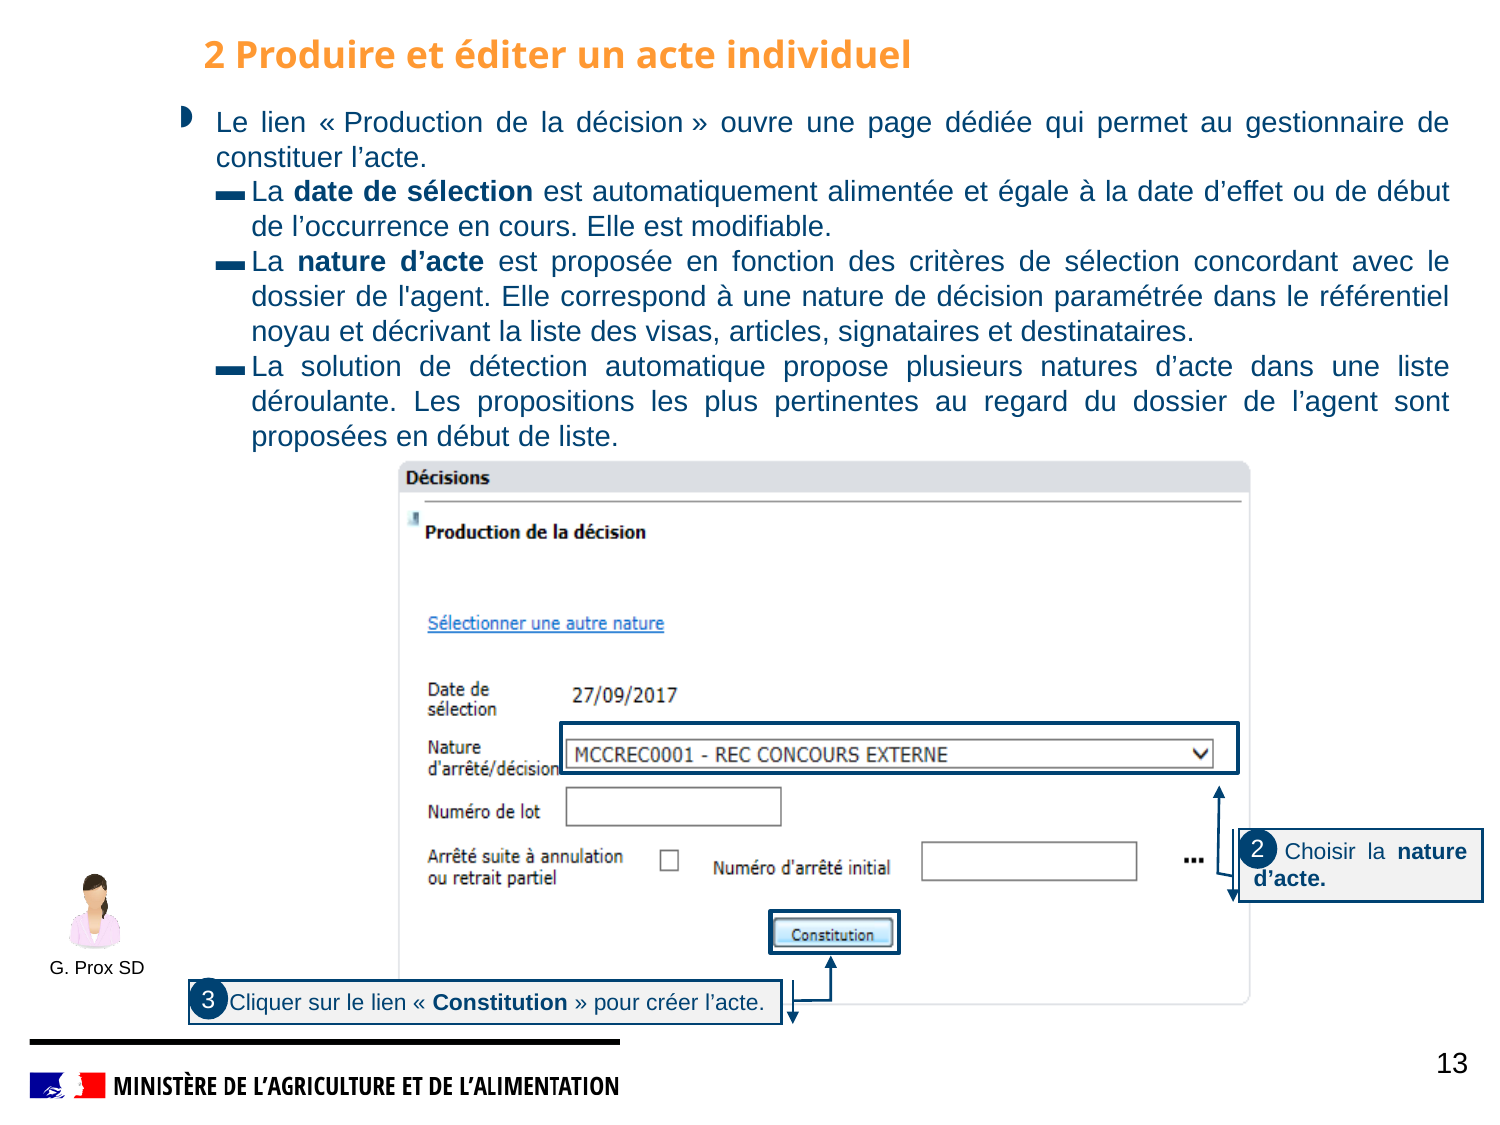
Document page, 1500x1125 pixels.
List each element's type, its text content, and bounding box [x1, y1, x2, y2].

text_box 3. Cliquer sur le lien « Constitution » pour créer l’acte. [189, 980, 781, 1024]
picture [66, 870, 123, 948]
text_box 3 [188, 977, 229, 1020]
text_box 2 [1238, 828, 1278, 869]
picture [29, 1039, 620, 1099]
text_box 2. Choisir la nature d’acte. [1239, 829, 1482, 902]
text_box G. Prox SD [16, 948, 178, 988]
text_box Le lien « Production de la décision » ouvre une page dédiée qui permet au gestionnaire de constituer l’acte. La date de sélection est automatiquement alimentée et égale à la date d’effet ou de début de l’occurrence en cours. Elle est modifiable. La nature d’acte est proposée en fonction des critères de sélection concordant avec le dossier de l'agent. Elle correspond à une nature de décision paramétrée dans le référentiel noyau et décrivant la liste des visas, articles, signataires et destinataires. La solution de détection automatique propose plusieurs natures d’acte dans une liste déroulante. Les propositions les plus pertinentes au regard du dossier de l’agent sont proposées en début de liste. [165, 95, 1467, 401]
text_box 2 Produire et éditer un acte individuel [188, 23, 1323, 95]
picture [394, 458, 1261, 1017]
